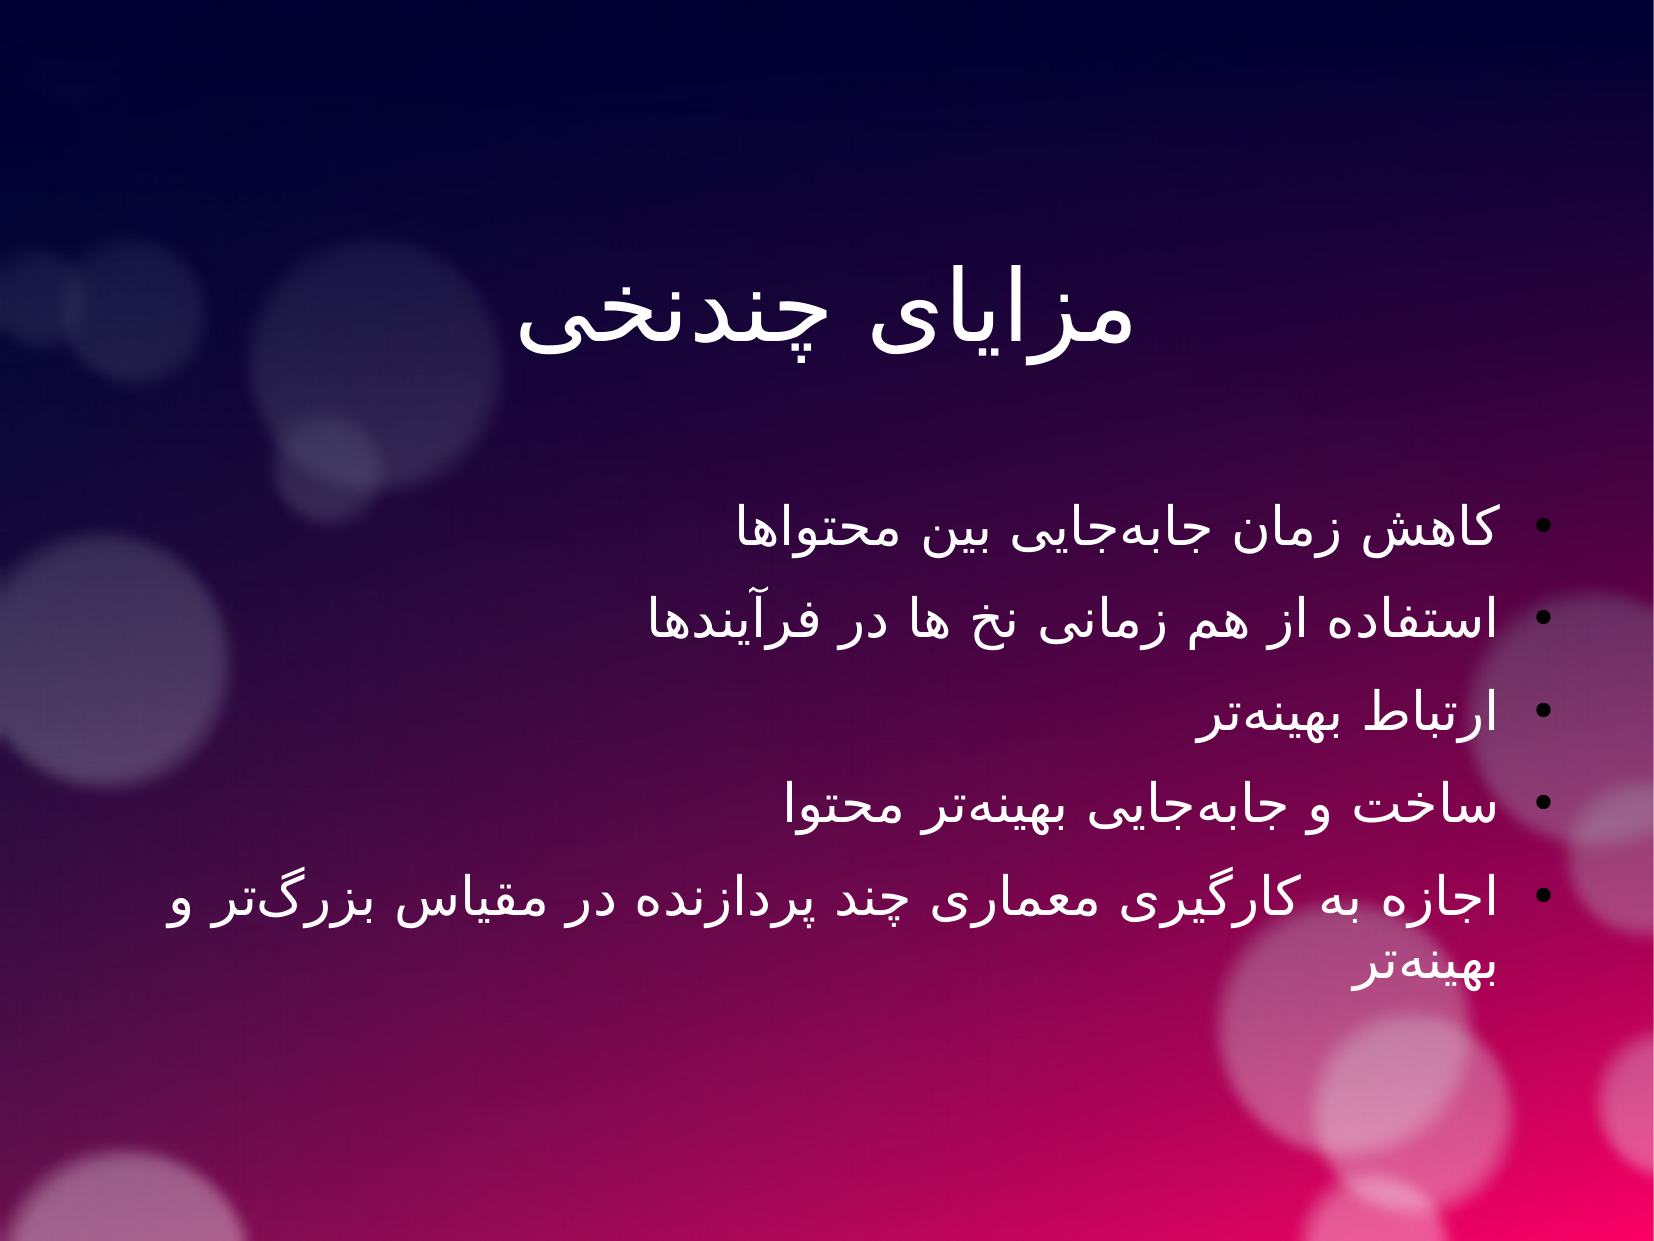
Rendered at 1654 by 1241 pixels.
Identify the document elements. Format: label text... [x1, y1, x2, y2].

title مزایای چندنخی [82, 202, 1571, 410]
picture [0, 0, 1654, 1241]
list کاهش زمان جابه‌جایی بین محتواها استفاده از هم زمانی نخ ها در فرآیندها ارتباط بهینه‌تر ساخت و جابه‌جایی بهینه‌تر محتوا اجازه به کارگیری معماری چند پردازنده در مقیاس بزرگ‌تر و بهینه‌تر [82, 495, 1571, 1099]
